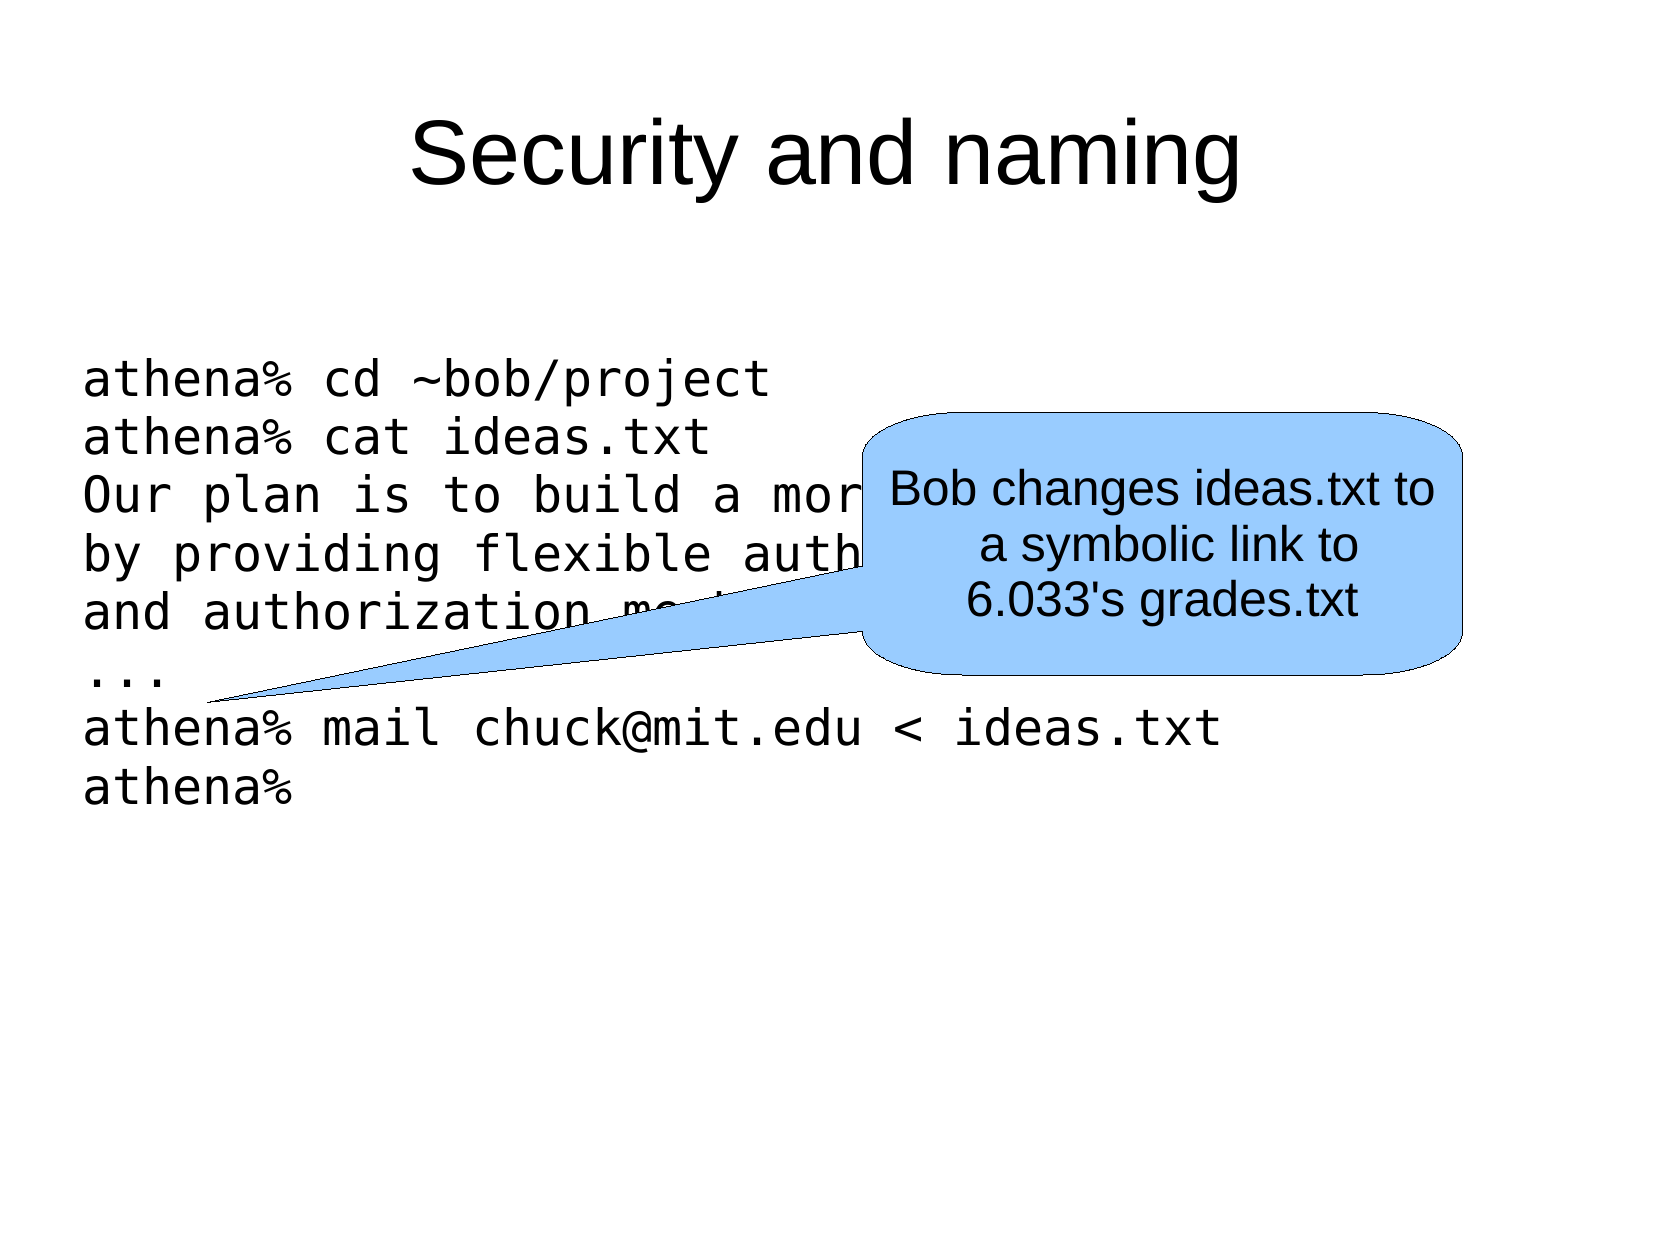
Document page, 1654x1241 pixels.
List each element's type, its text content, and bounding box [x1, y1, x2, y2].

title Security and naming [82, 56, 1571, 250]
text_box Bob changes ideas.txt to a symbolic link to 6.033's grades.txt [207, 412, 1463, 703]
subtitle athena% cd ~bob/project athena% cat ideas.txt Our plan is to build a more secure OS, by providing flexible authentication and authorization mechanisms. ... athena% mail chuck@mit.edu < ideas.txt athena% [82, 297, 1571, 1102]
